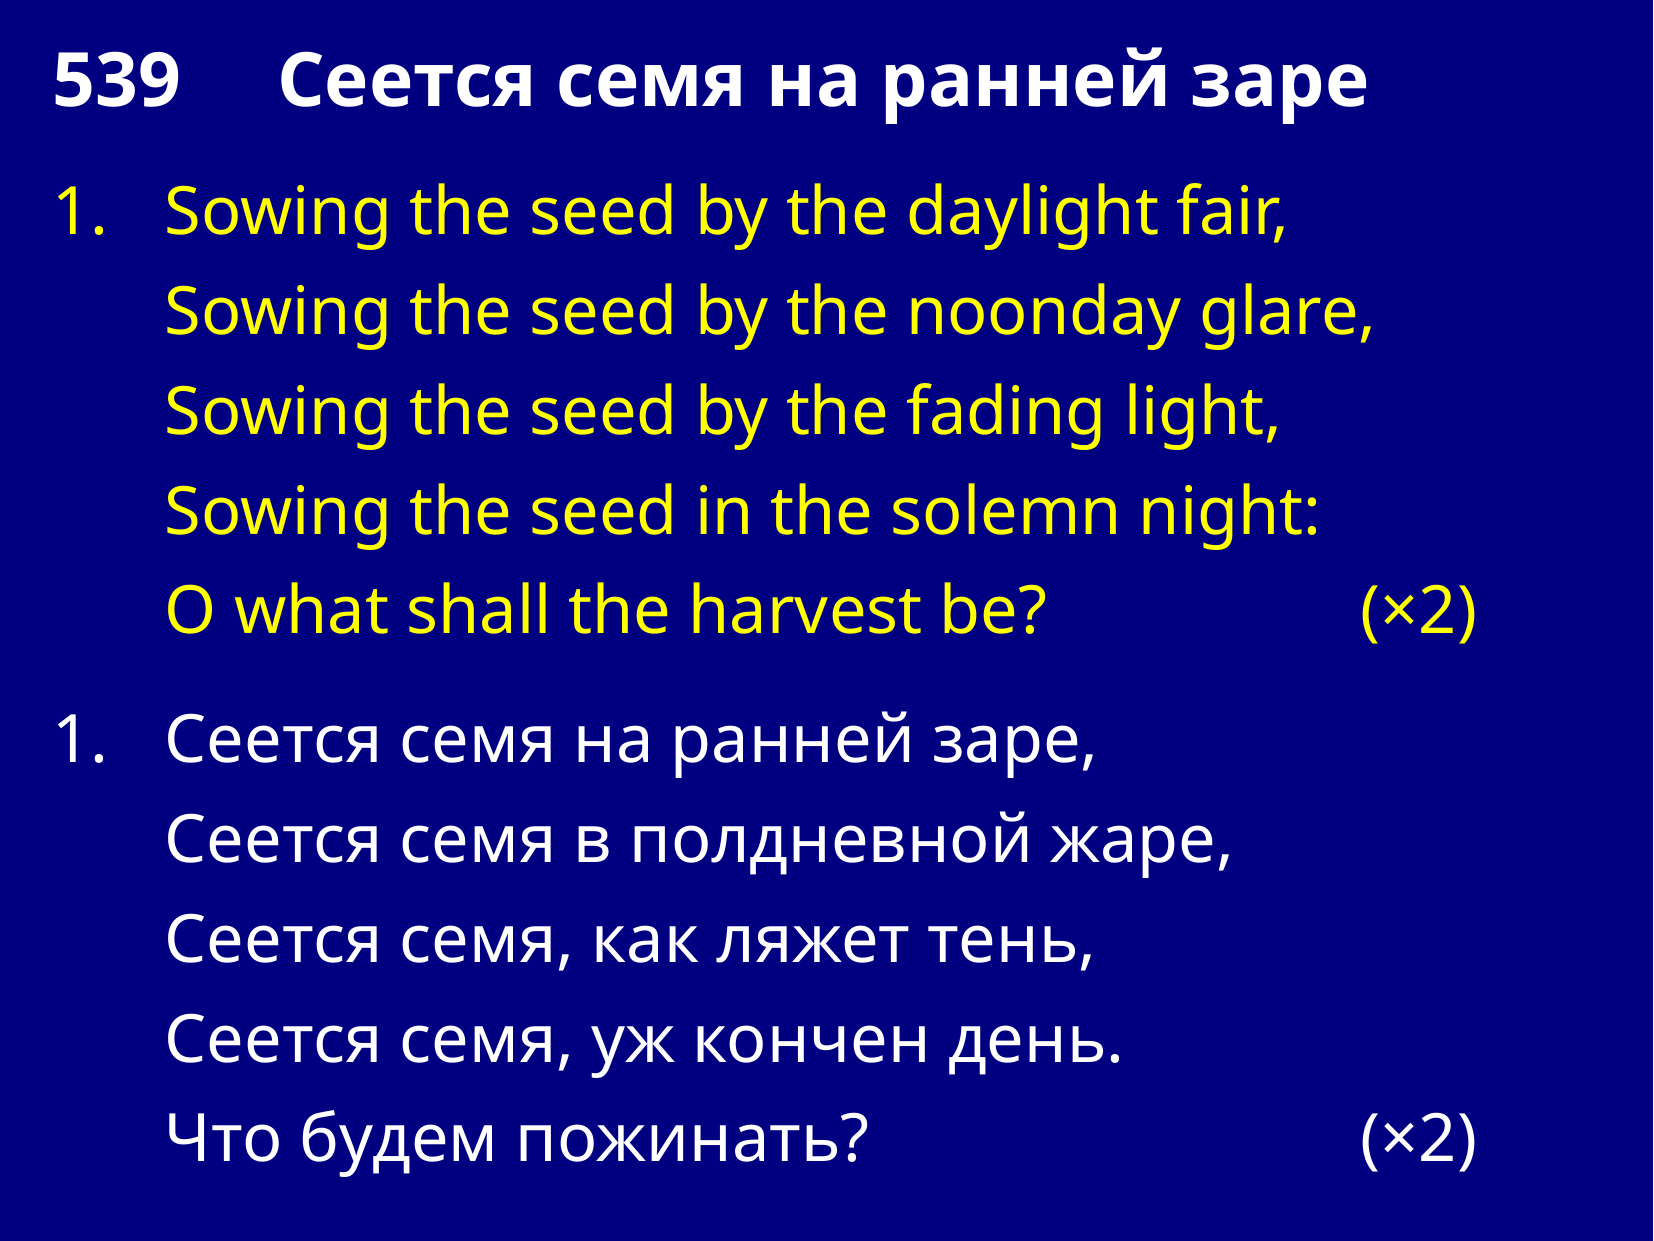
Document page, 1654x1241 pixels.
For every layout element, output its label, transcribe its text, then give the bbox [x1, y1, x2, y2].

text_box 1. Сеется семя на ранней заре, Сеется семя в полдневной жаре, Сеется семя, как ляжет тень, Сеется семя, уж кончен день. Что будем пожинать? (×2) [37, 675, 1576, 1163]
text_box 1. Sowing the seed by the daylight fair, Sowing the seed by the noonday glare, Sowing the seed by the fading light, Sowing the seed in the solemn night: O what shall the harvest be? (×2) [37, 132, 1576, 638]
text_box 539 Сеется семя на ранней заре [37, 18, 1576, 132]
